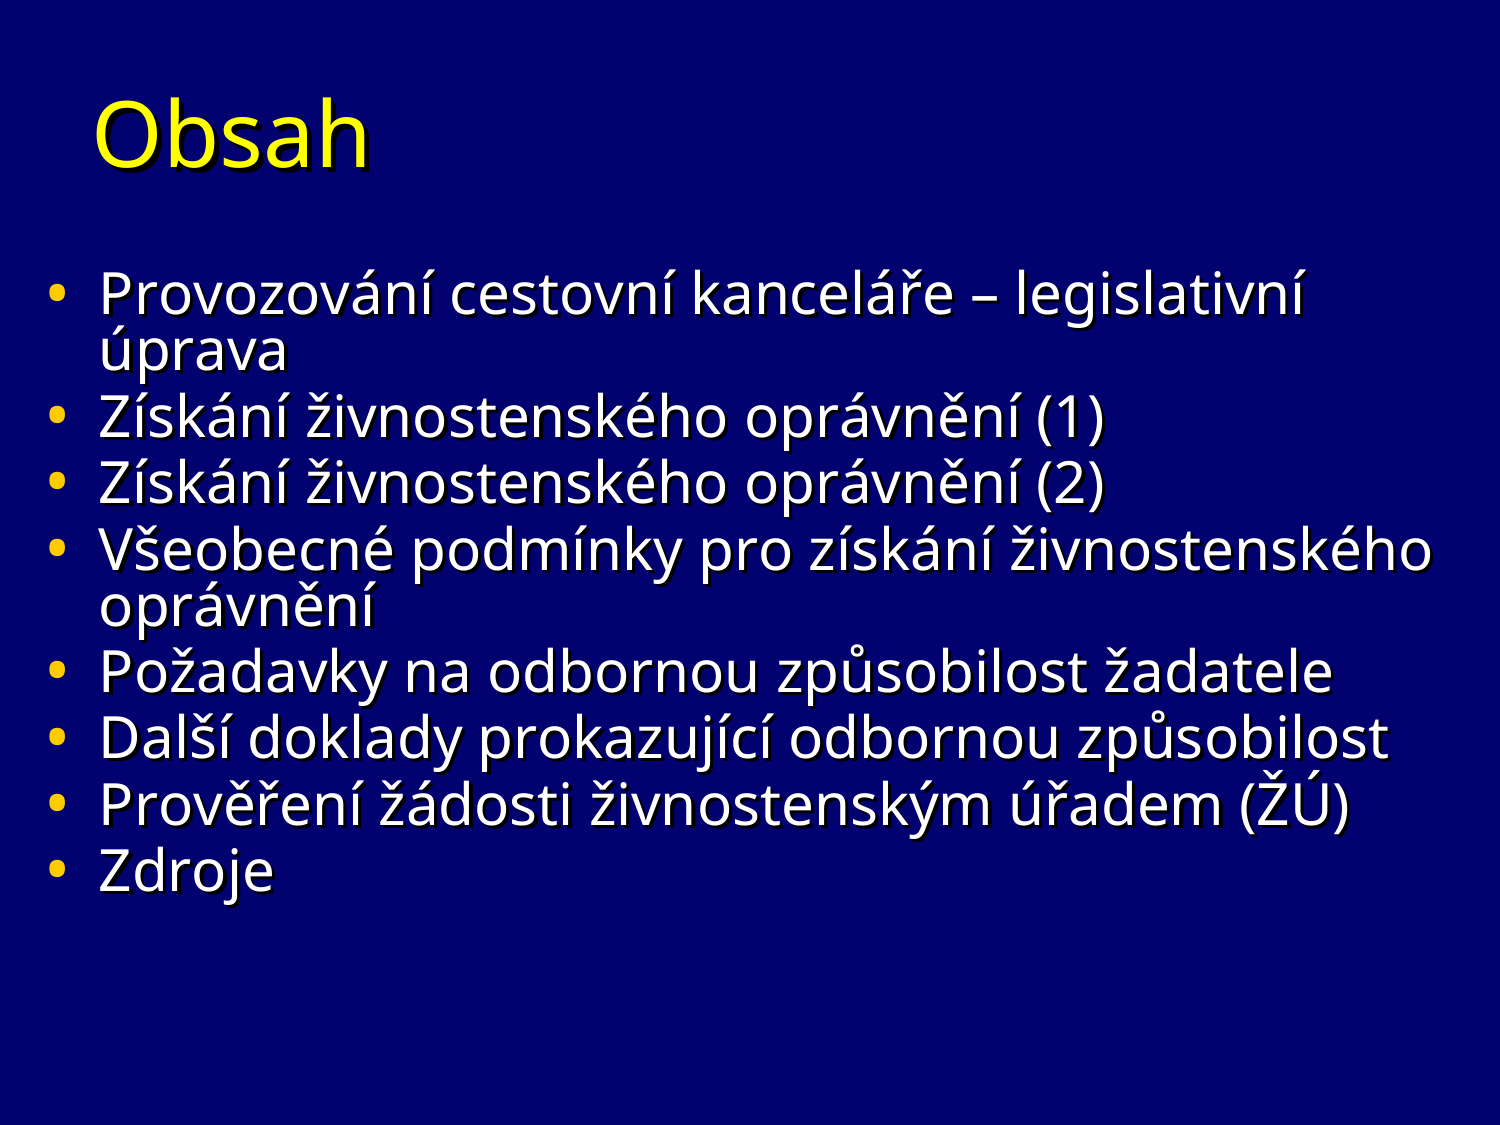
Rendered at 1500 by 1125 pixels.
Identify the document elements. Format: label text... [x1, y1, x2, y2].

title Obsah [76, 62, 1427, 201]
list Provozování cestovní kanceláře – legislativní úprava Získání živnostenského oprávnění (1) Získání živnostenského oprávnění (2) Všeobecné podmínky pro získání živnostenského oprávnění Požadavky na odbornou způsobilost žadatele Další doklady prokazující odbornou způsobilost Prověření žádosti živnostenským úřadem (ŽÚ) Zdroje [29, 262, 1459, 1110]
